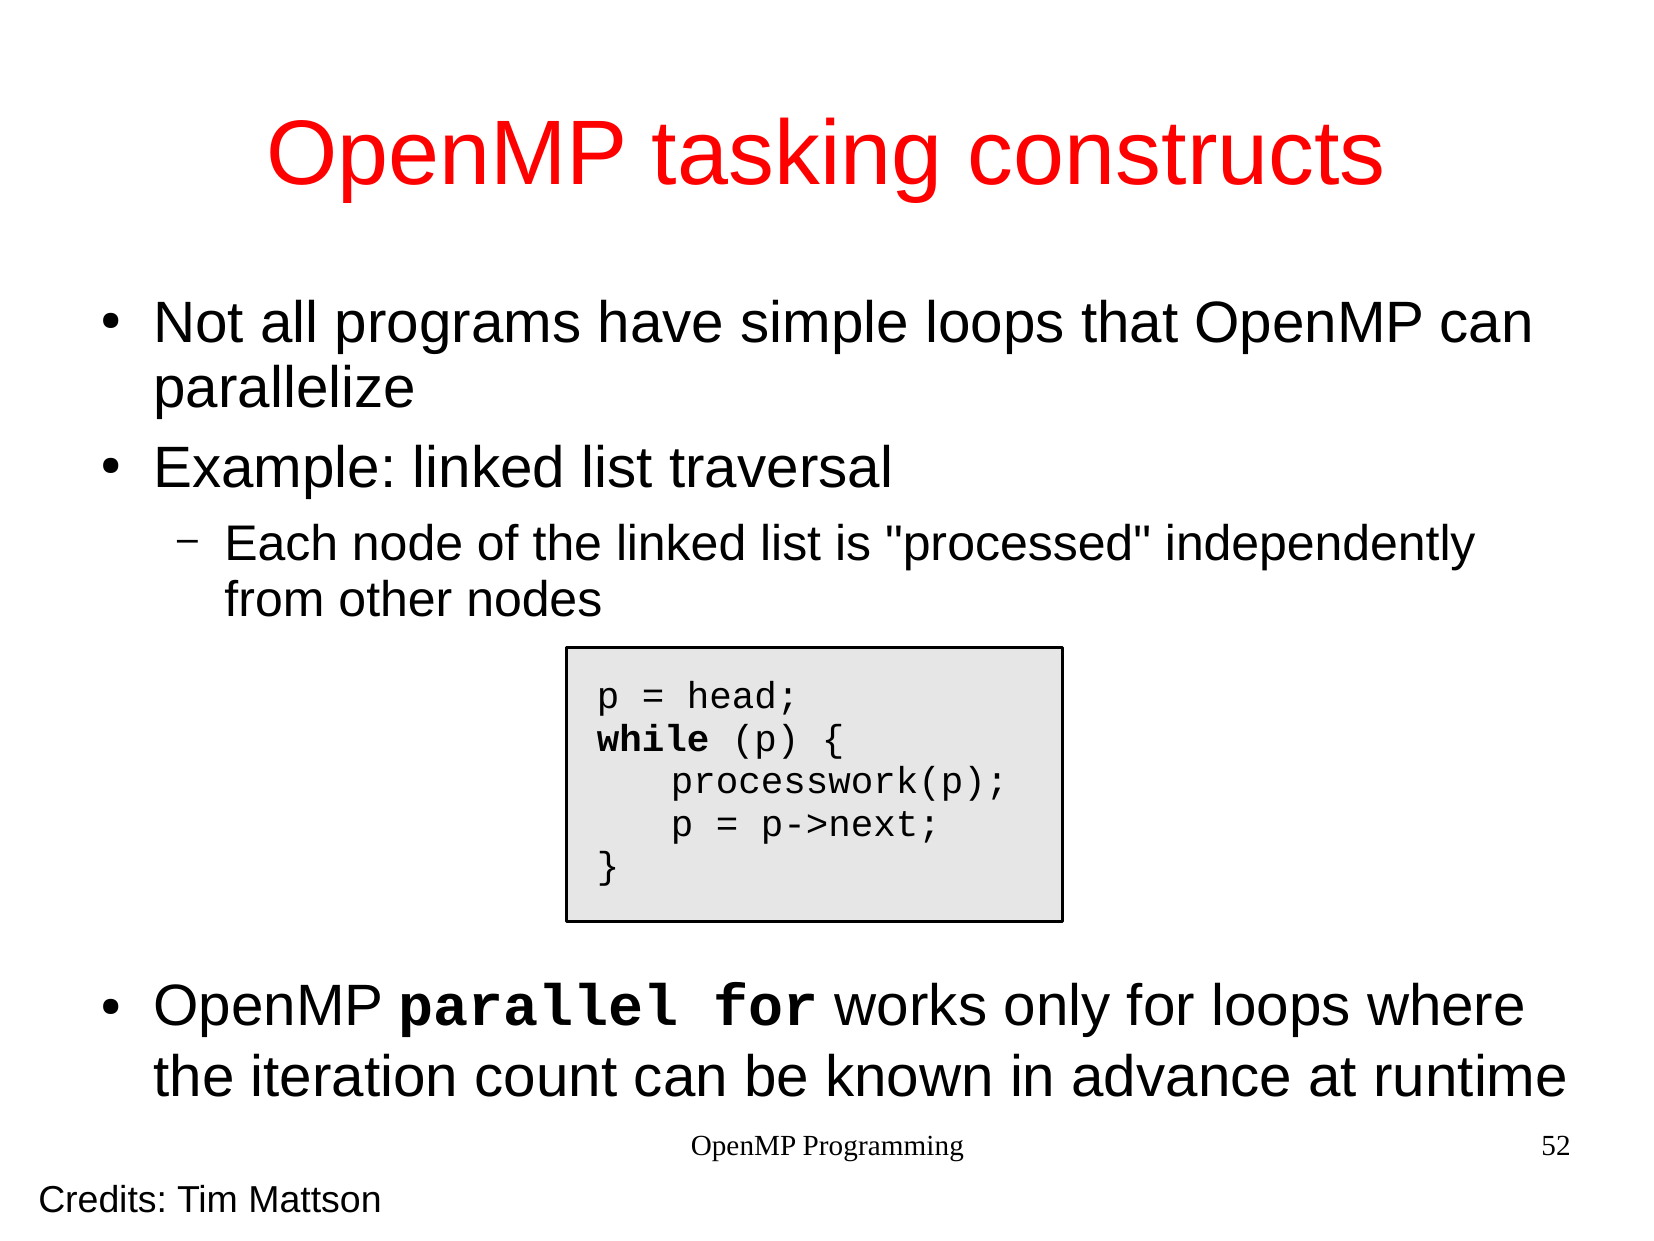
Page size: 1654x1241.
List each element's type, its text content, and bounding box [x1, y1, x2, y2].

title OpenMP tasking constructs [82, 49, 1571, 257]
text_box p = head; while (p) { processwork(p); p = p->next; } [566, 647, 1063, 922]
list Not all programs have simple loops that OpenMP can parallelize Example: linked list traversal Each node of the linked list is "processed" independently from other nodes OpenMP parallel for works only for loops where the iteration count can be known in advance at runtime [82, 290, 1571, 1114]
text_box Credits: Tim Mattson [23, 1171, 402, 1229]
